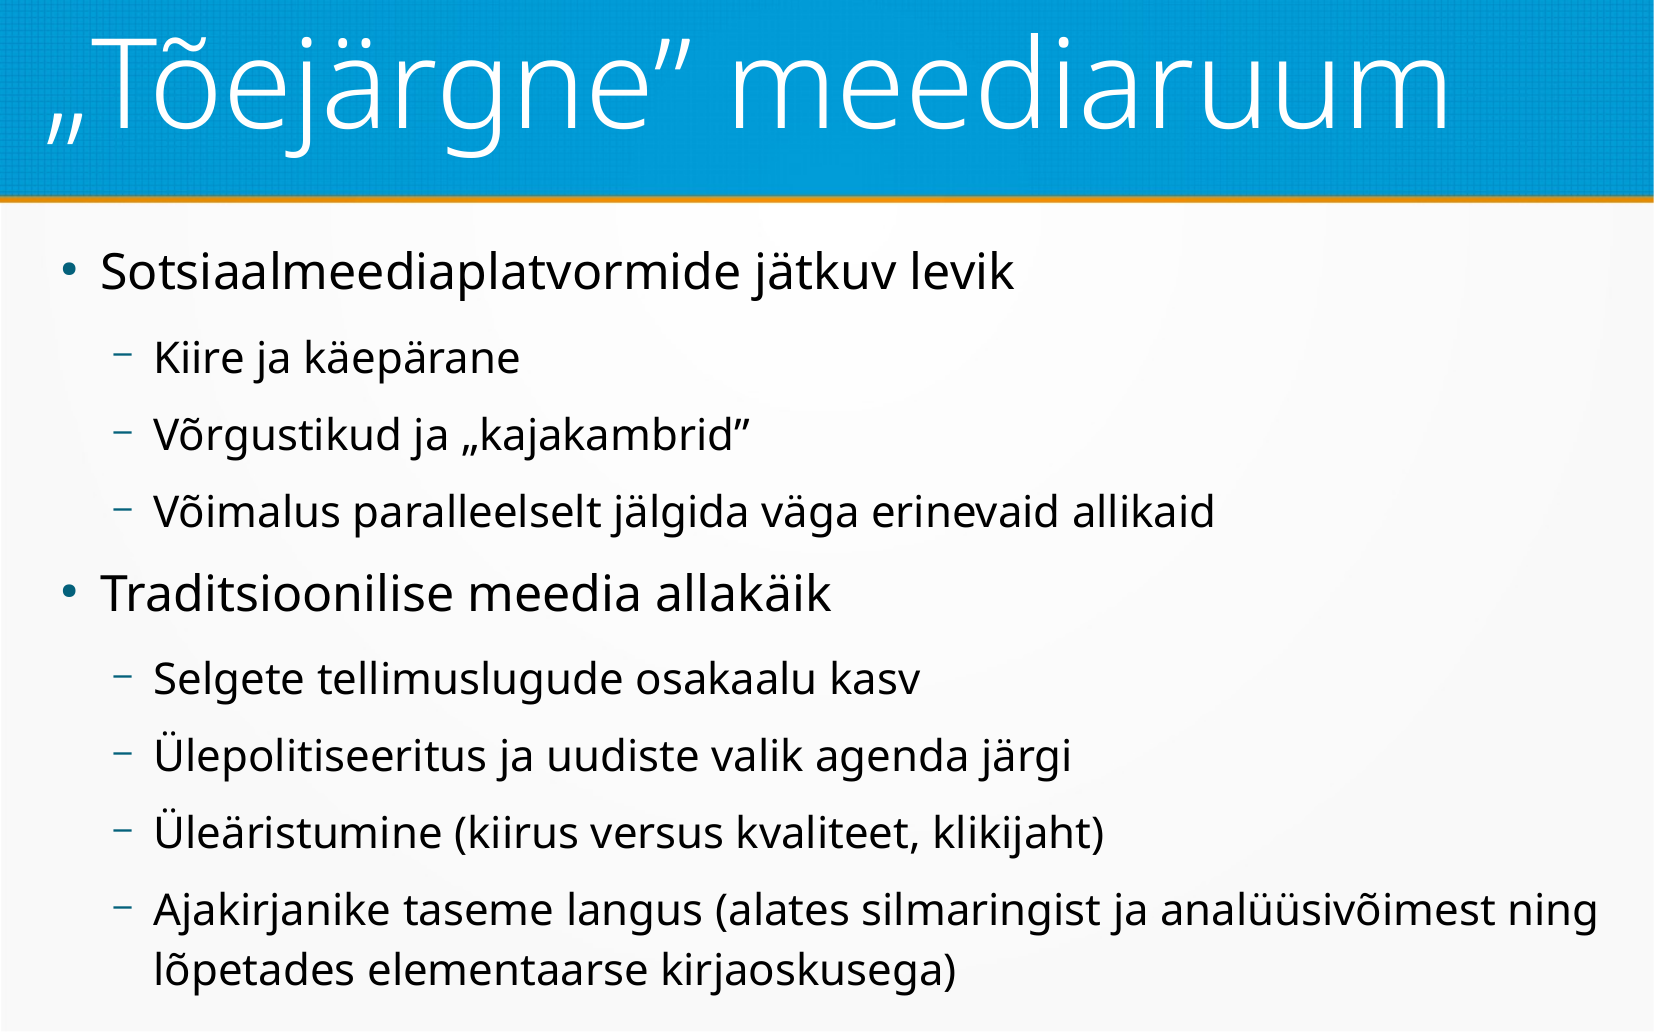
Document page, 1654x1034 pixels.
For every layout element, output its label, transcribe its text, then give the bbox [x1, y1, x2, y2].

list Sotsiaalmeediaplatvormide jätkuv levik Kiire ja käepärane Võrgustikud ja „kajakambrid” Võimalus paralleelselt jälgida väga erinevaid allikaid Traditsioonilise meedia allakäik Selgete tellimuslugude osakaalu kasv Ülepolitiseeritus ja uudiste valik agenda järgi Üleäristumine (kiirus versus kvaliteet, klikijaht) Ajakirjanike taseme langus (alates silmaringist ja analüüsivõimest ning lõpetades elementaarse kirjaoskusega) [47, 236, 1607, 1002]
title „Tõejärgne” meediaruum [43, 0, 1619, 166]
picture [0, 195, 1654, 1034]
